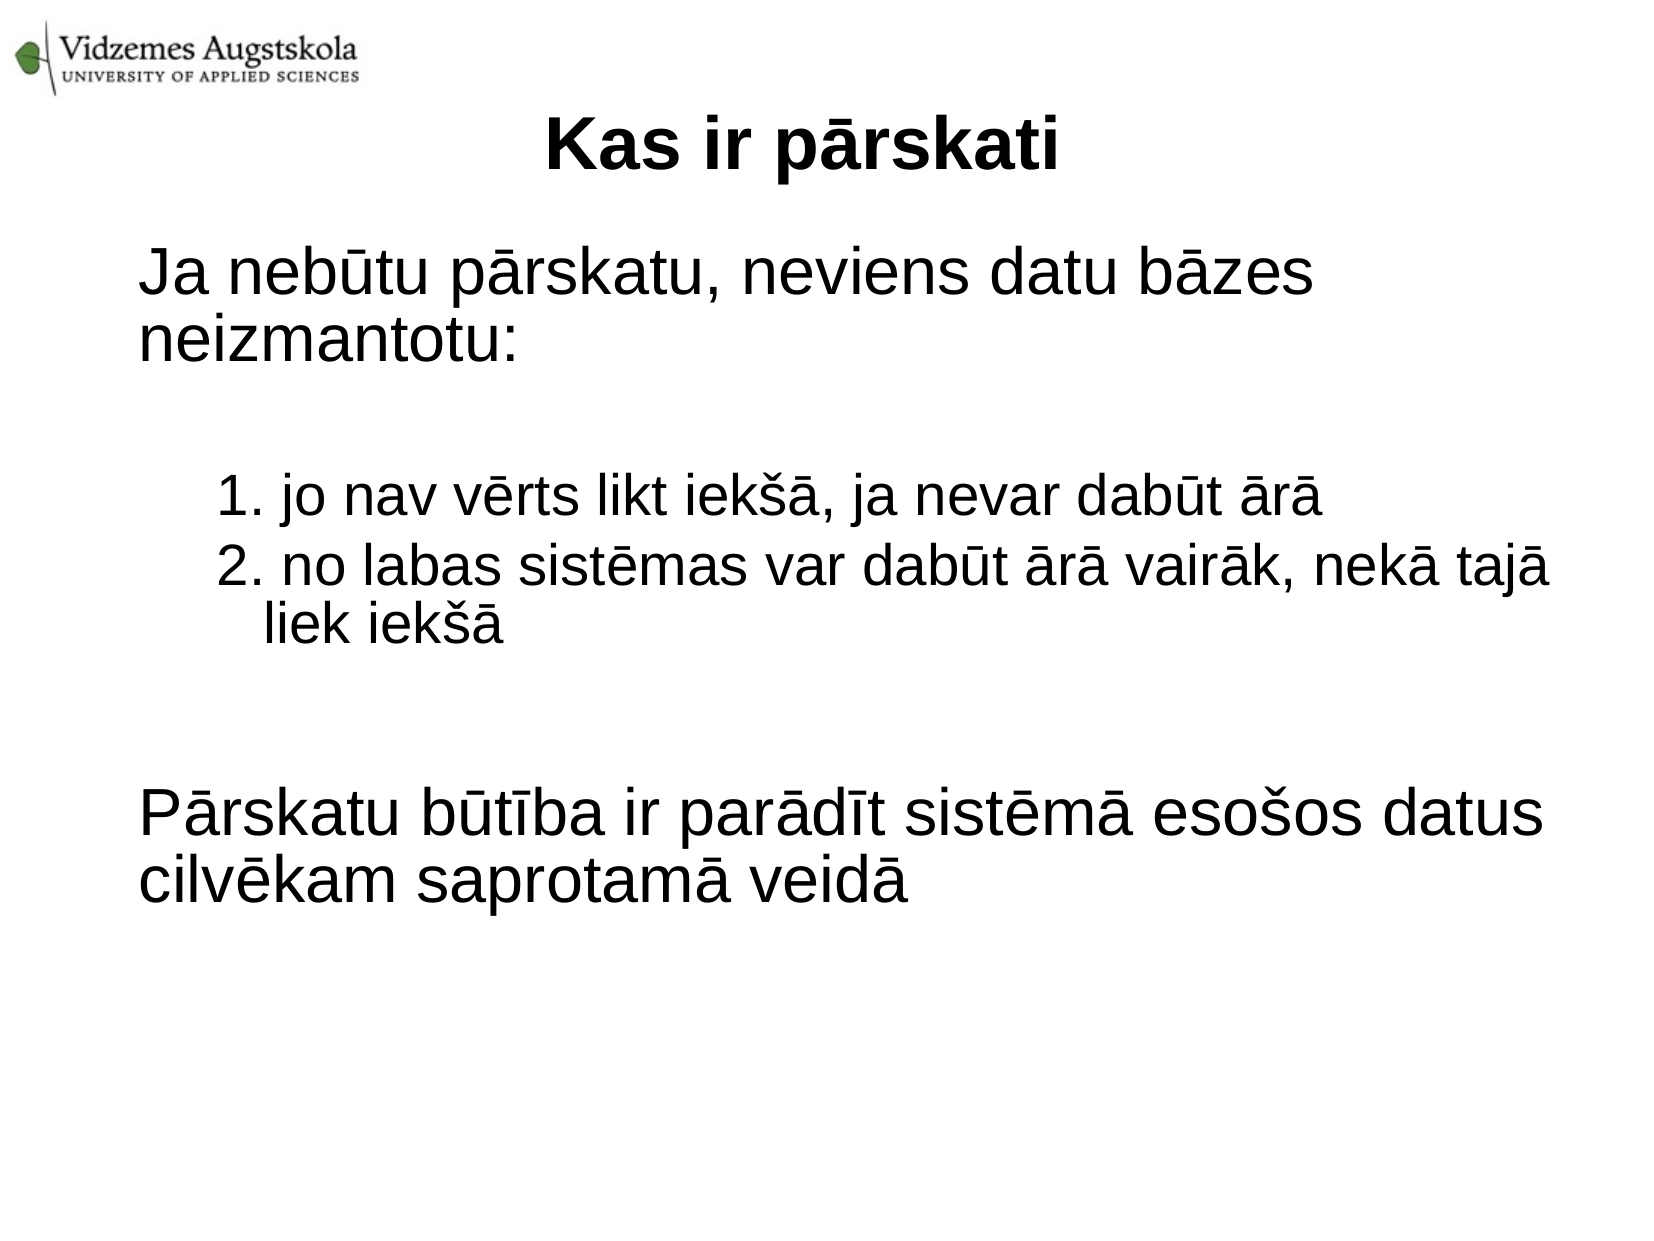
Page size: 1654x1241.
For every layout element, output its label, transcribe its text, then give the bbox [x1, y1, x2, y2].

picture [5, 2, 368, 113]
title Kas ir pārskati [94, 103, 1512, 188]
list Ja nebūtu pārskatu, neviens datu bāzes neizmantotu: jo nav vērts likt iekšā, ja nevar dabūt ārā no labas sistēmas var dabūt ārā vairāk, nekā tajā liek iekšā Pārskatu būtība ir parādīt sistēmā esošos datus cilvēkam saprotamā veidā [82, 236, 1569, 1107]
